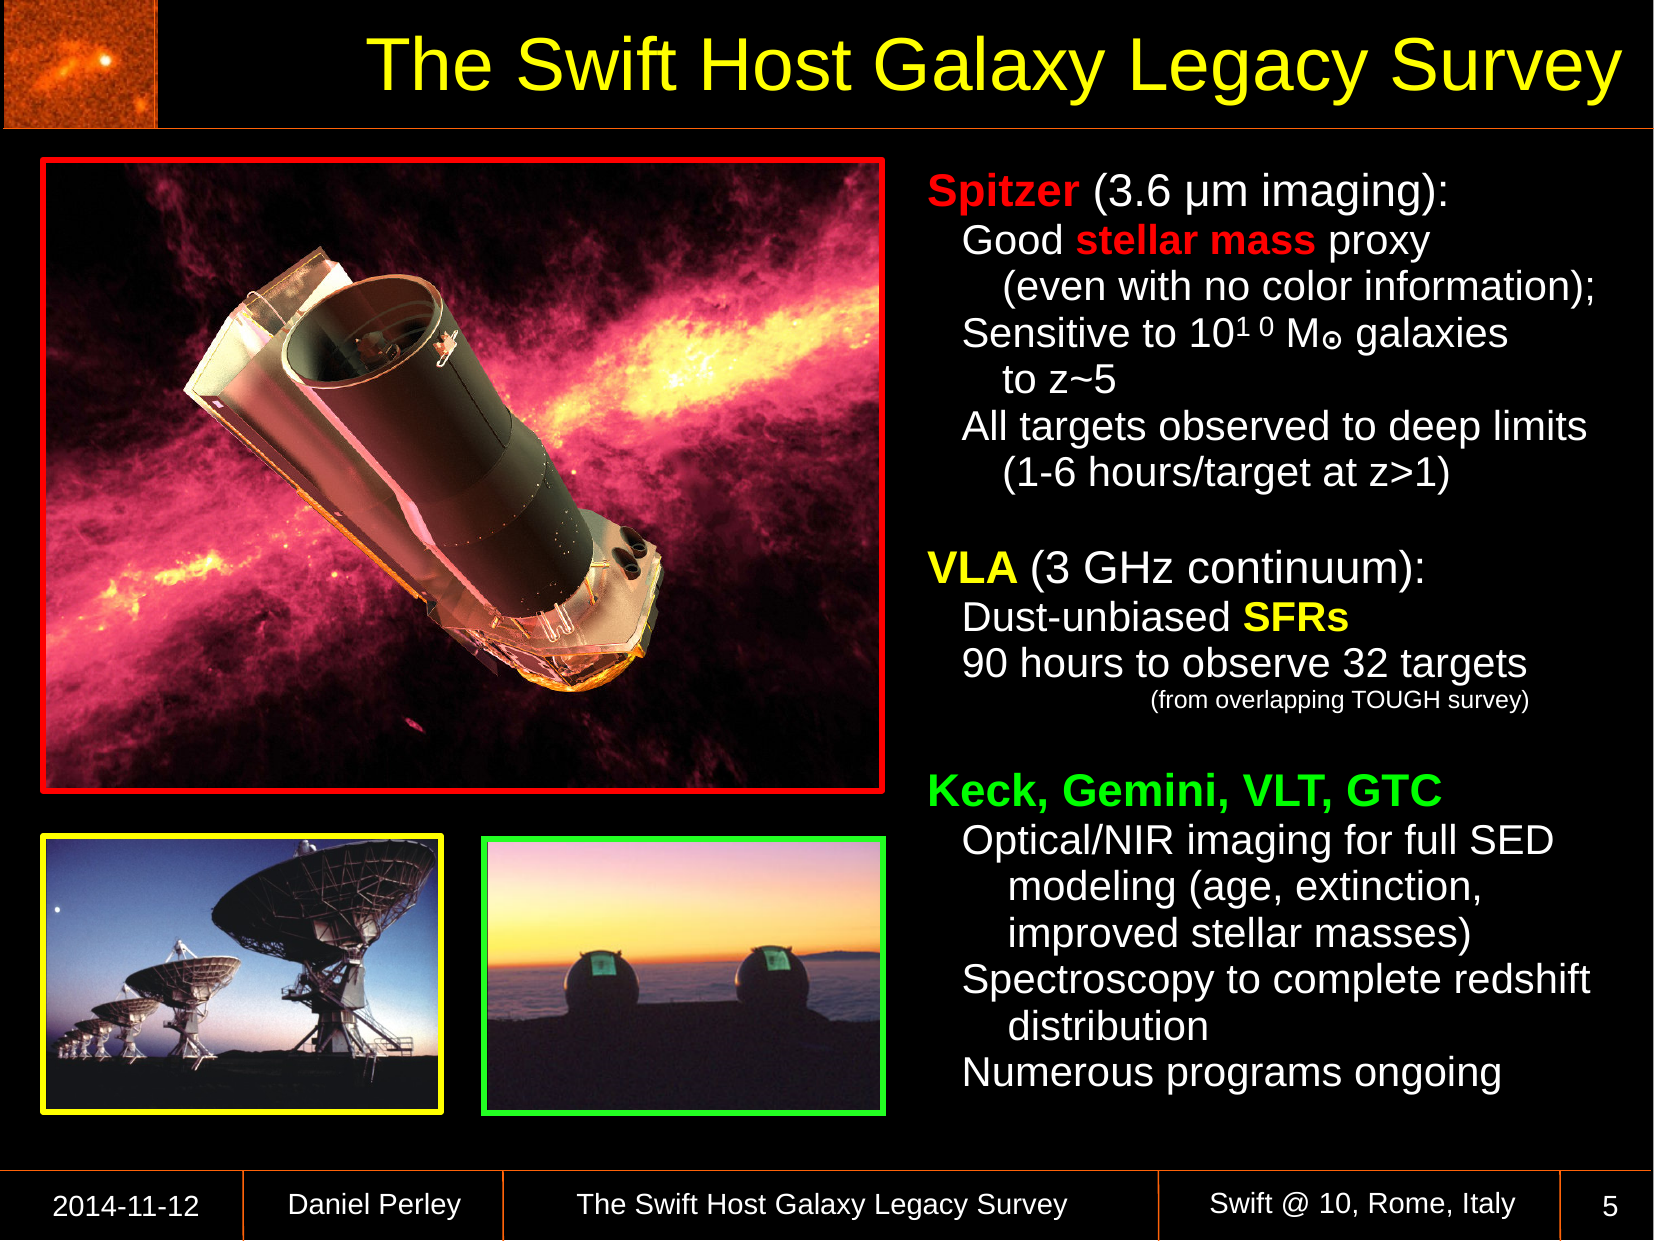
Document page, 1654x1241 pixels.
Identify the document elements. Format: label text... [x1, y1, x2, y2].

text_box Spitzer (3.6 μm imaging): Good stellar mass proxy (even with no color information); Sensitive to 101 0 M⊙ galaxies to z~5 All targets observed to deep limits (1-6 hours/target at z>1) VLA (3 GHz continuum): Dust-unbiased SFRs 90 hours to observe 32 targets (from overlapping TOUGH survey) Keck, Gemini, VLT, GTC Optical/NIR imaging for full SED modeling (age, extinction, improved stellar masses) Spectroscopy to complete redshift distribution Numerous programs ongoing [912, 157, 1613, 1116]
picture [46, 838, 438, 1109]
picture [487, 842, 881, 1110]
title The Swift Host Galaxy Legacy Survey [187, 21, 1624, 108]
picture [4, 0, 154, 128]
picture [45, 162, 879, 788]
